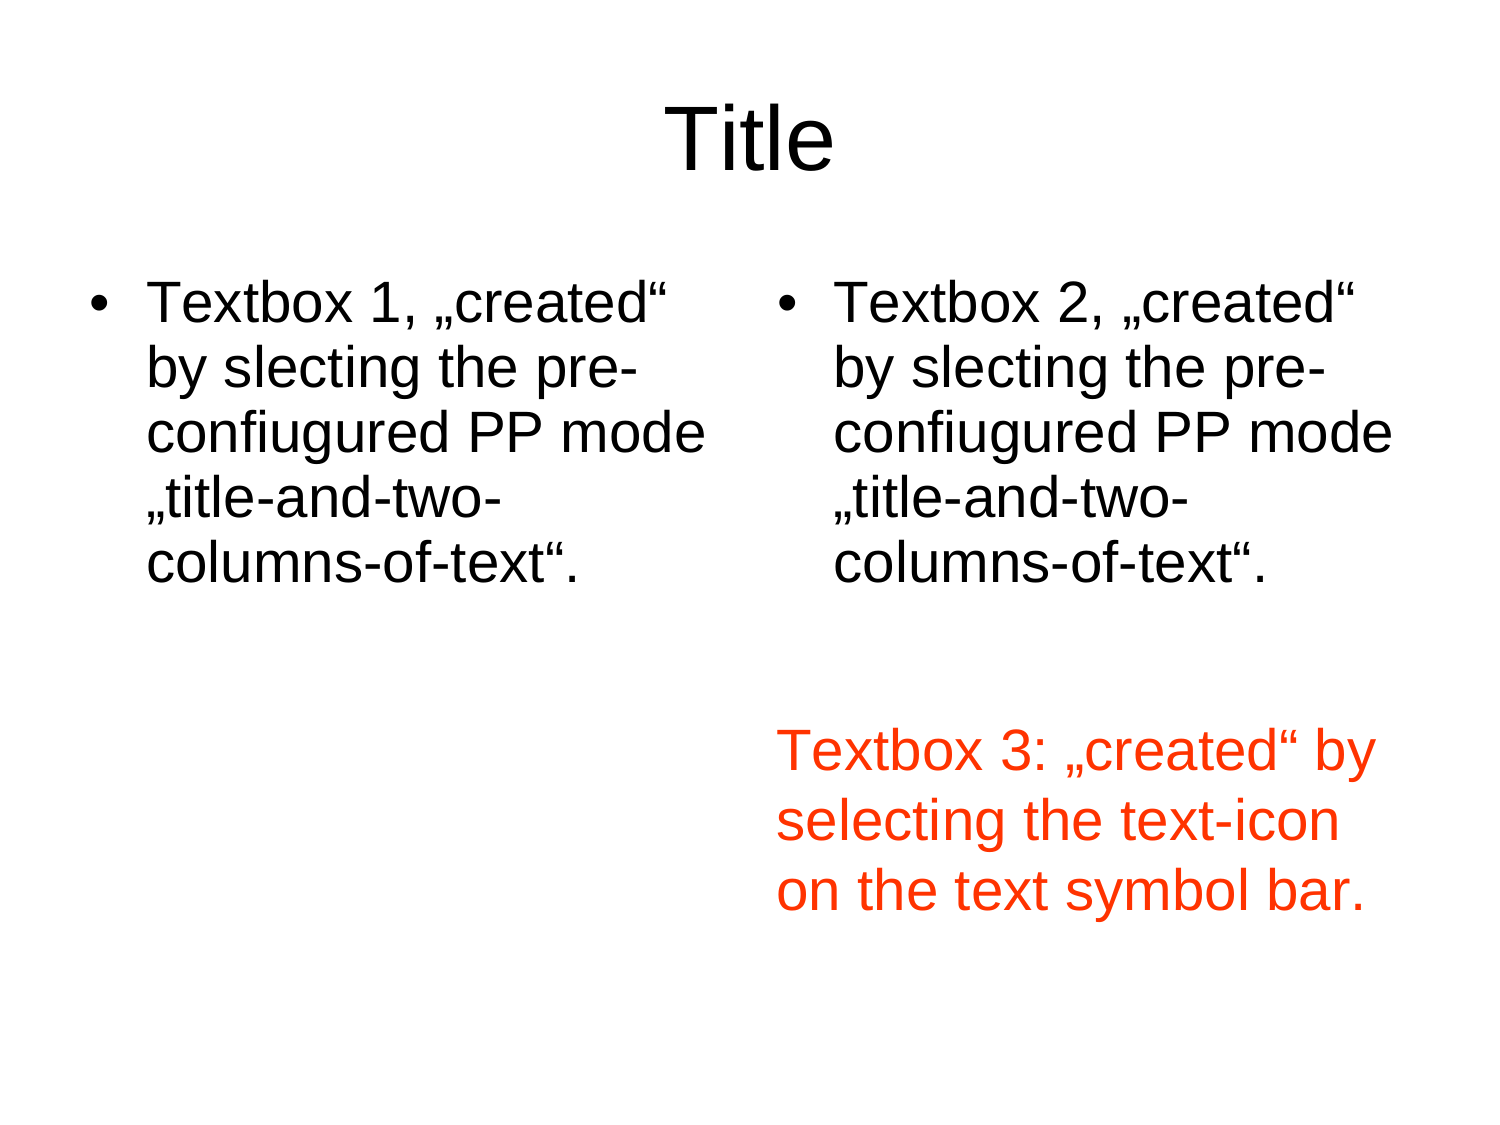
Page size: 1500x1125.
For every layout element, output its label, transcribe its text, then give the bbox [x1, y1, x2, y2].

title Title [75, 45, 1426, 233]
list Textbox 1, „created“ by slecting the pre-confiugured PP mode „title-and-two-columns-of-text“. [75, 262, 738, 1006]
text_box Textbox 3: „created“ by selecting the text-icon on the text symbol bar. [761, 704, 1424, 930]
list Textbox 2, „created“ by slecting the pre-confiugured PP mode „title-and-two-columns-of-text“. [762, 262, 1426, 634]
